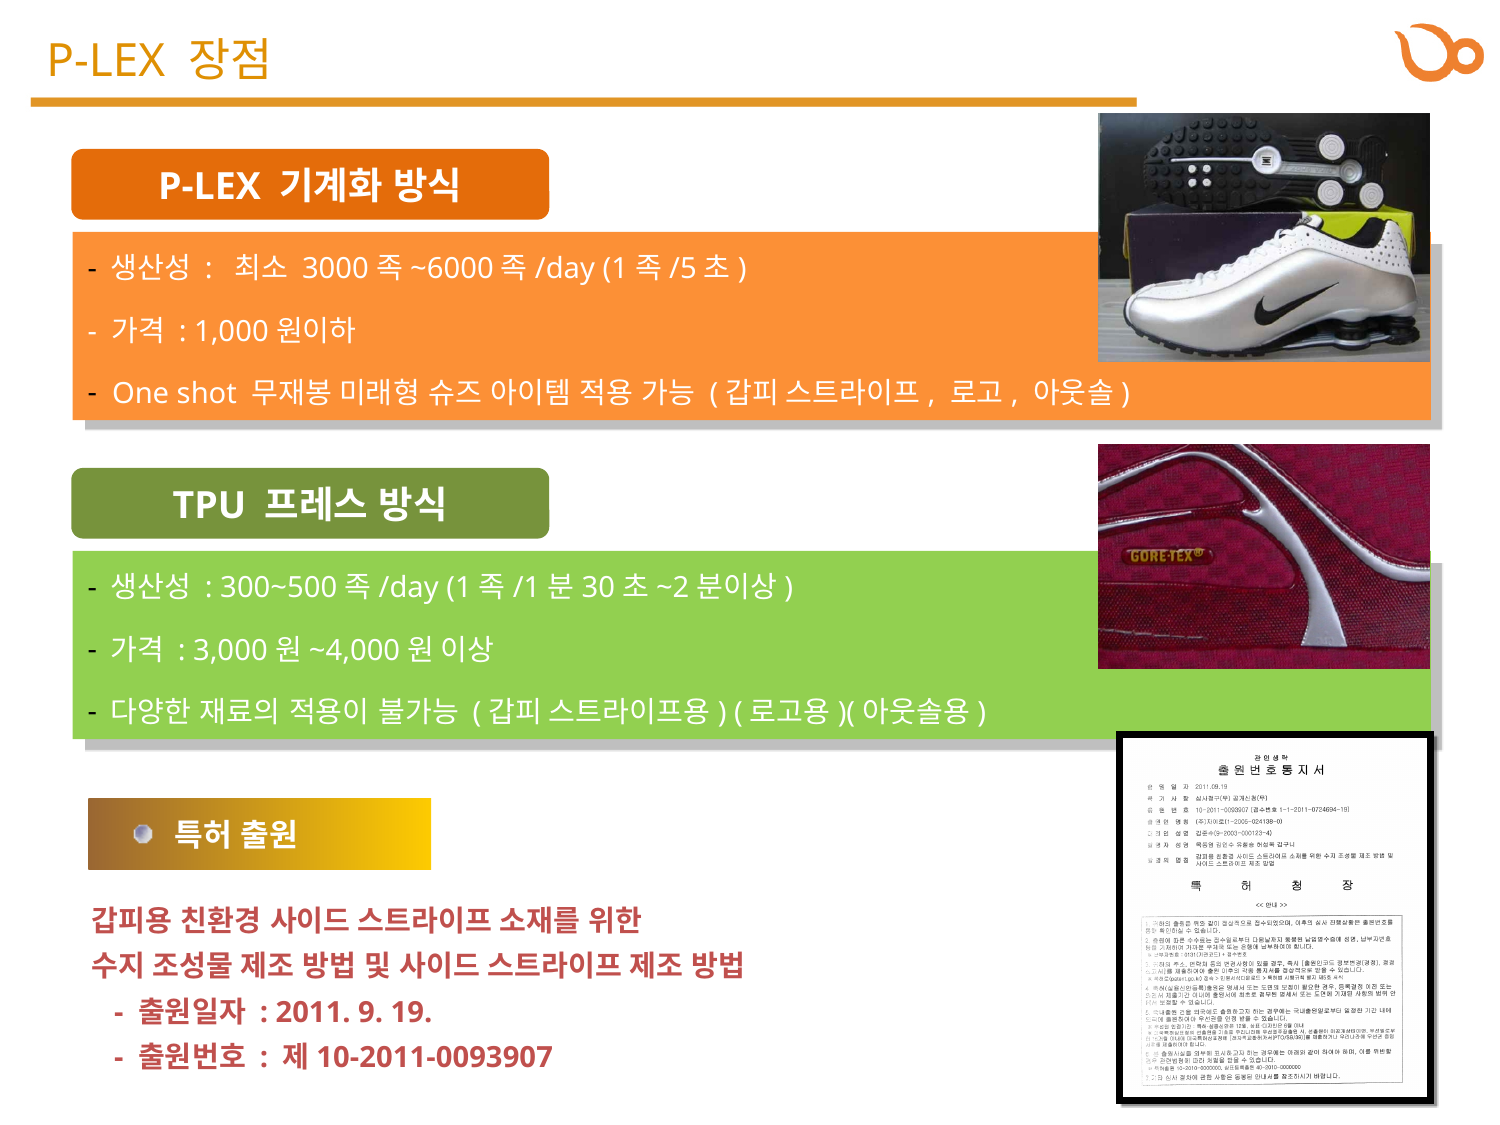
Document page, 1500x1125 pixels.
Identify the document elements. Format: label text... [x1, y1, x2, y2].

text_box 특허 출원 [116, 807, 340, 861]
text_box 갑피용 친환경 사이드 스트라이프 소재를 위한 수지 조성물 제조 방법 및 사이드 스트라이프 제조 방법 - 출원일자 : 2011. 9. 19. - 출원번호 : 제10-2011-0093907 [77, 884, 1093, 1081]
text_box 생산성 : 최소 3000족~6000족/day (1족/5초) - 가격 : 1,000원이하 One shot 무재봉 미래형 슈즈 아이템 적용 가능 (갑피 스트라이프, 로고, 아웃솔) [72, 231, 1431, 421]
picture [1098, 444, 1430, 669]
text_box 생산성 : 300~500족/day (1족/1분30초~2분이상) 가격 : 3,000원~4,000원 이상 다양한 재료의 적용이 불가능 (갑피 스트라이프용) (로고용)(아웃솔용) [72, 550, 1431, 740]
text_box [88, 799, 431, 870]
picture [1098, 113, 1430, 362]
text_box P-LEX 장점 [31, 22, 285, 94]
picture [1122, 737, 1428, 1098]
text_box TPU 프레스 방식 [71, 467, 550, 539]
text_box P-LEX 기계화 방식 [71, 148, 550, 220]
